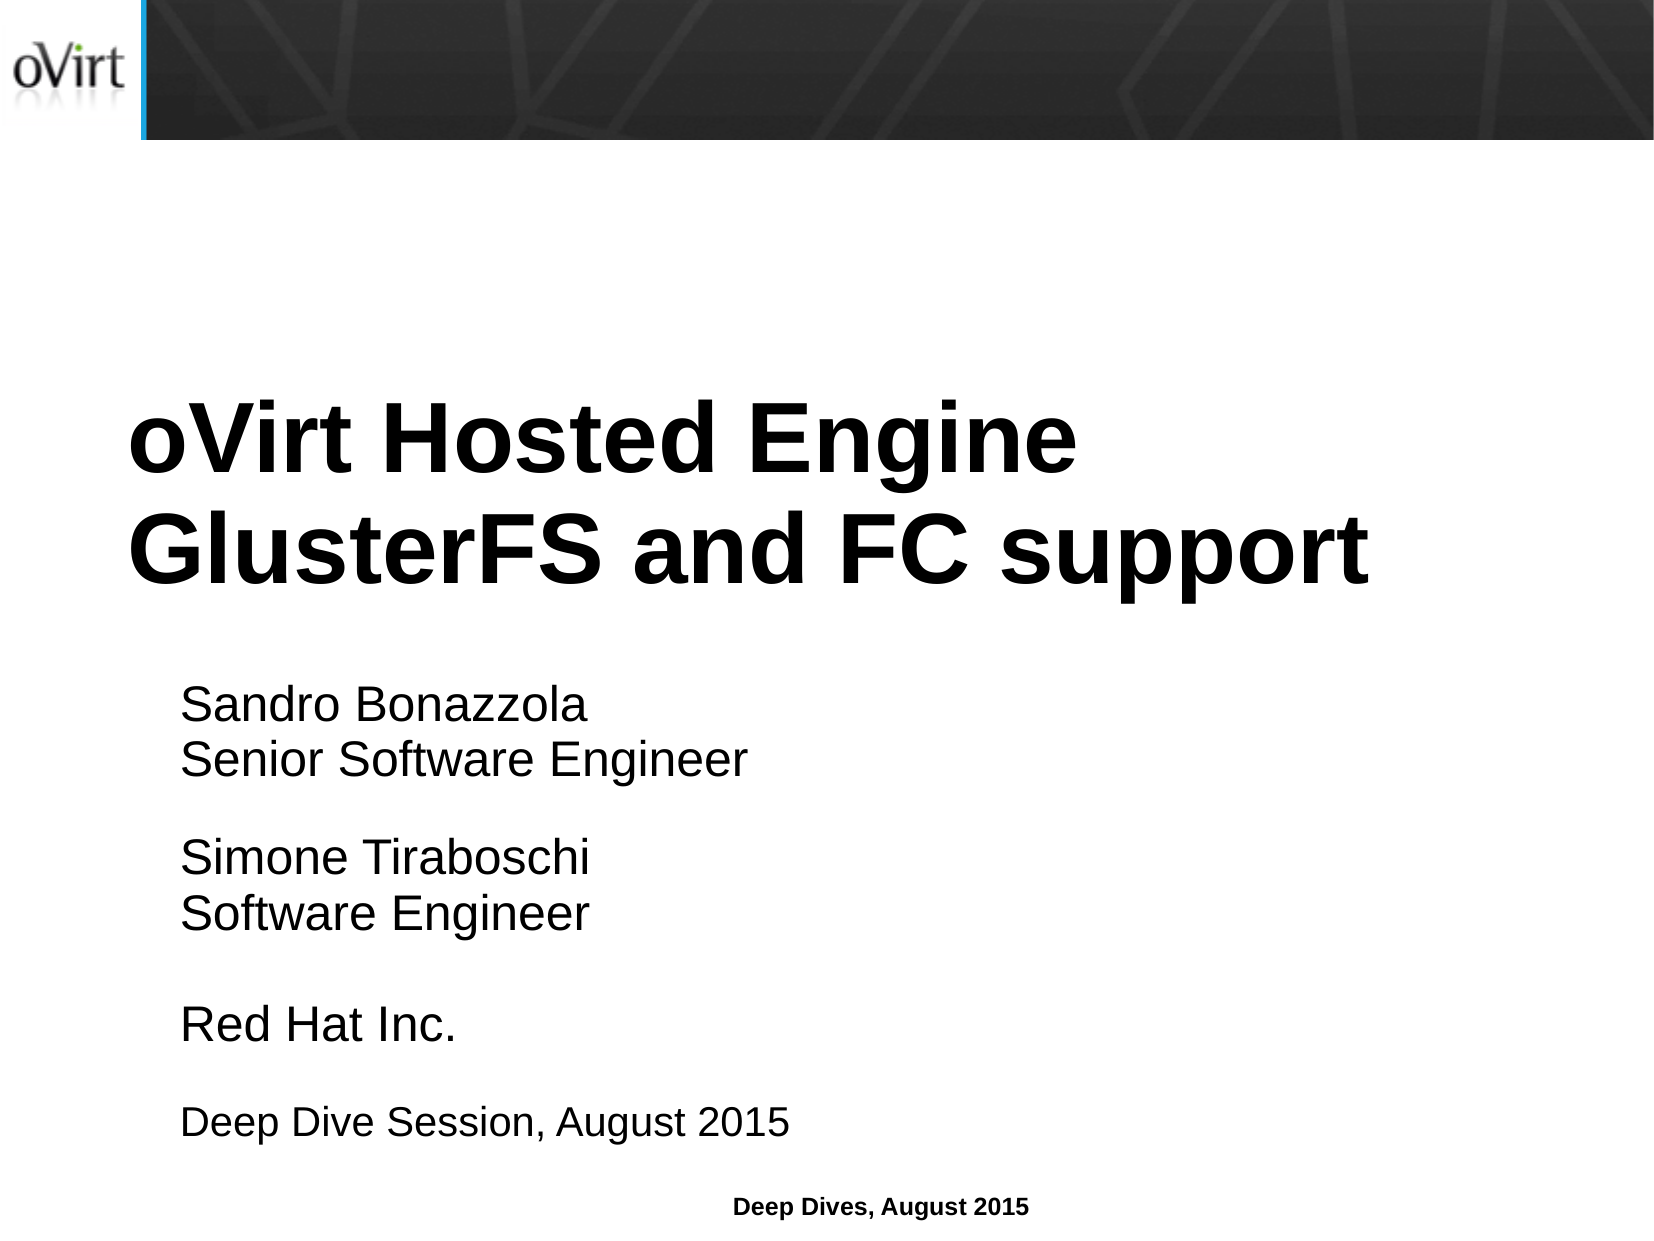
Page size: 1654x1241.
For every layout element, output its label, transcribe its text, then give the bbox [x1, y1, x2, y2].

text_box Sandro Bonazzola Senior Software Engineer Simone Tiraboschi Software Engineer Red Hat Inc. Deep Dive Session, August 2015 [165, 612, 1538, 1178]
text_box oVirt Hosted Engine GlusterFS and FC support [112, 374, 1549, 613]
picture [0, 0, 1654, 140]
